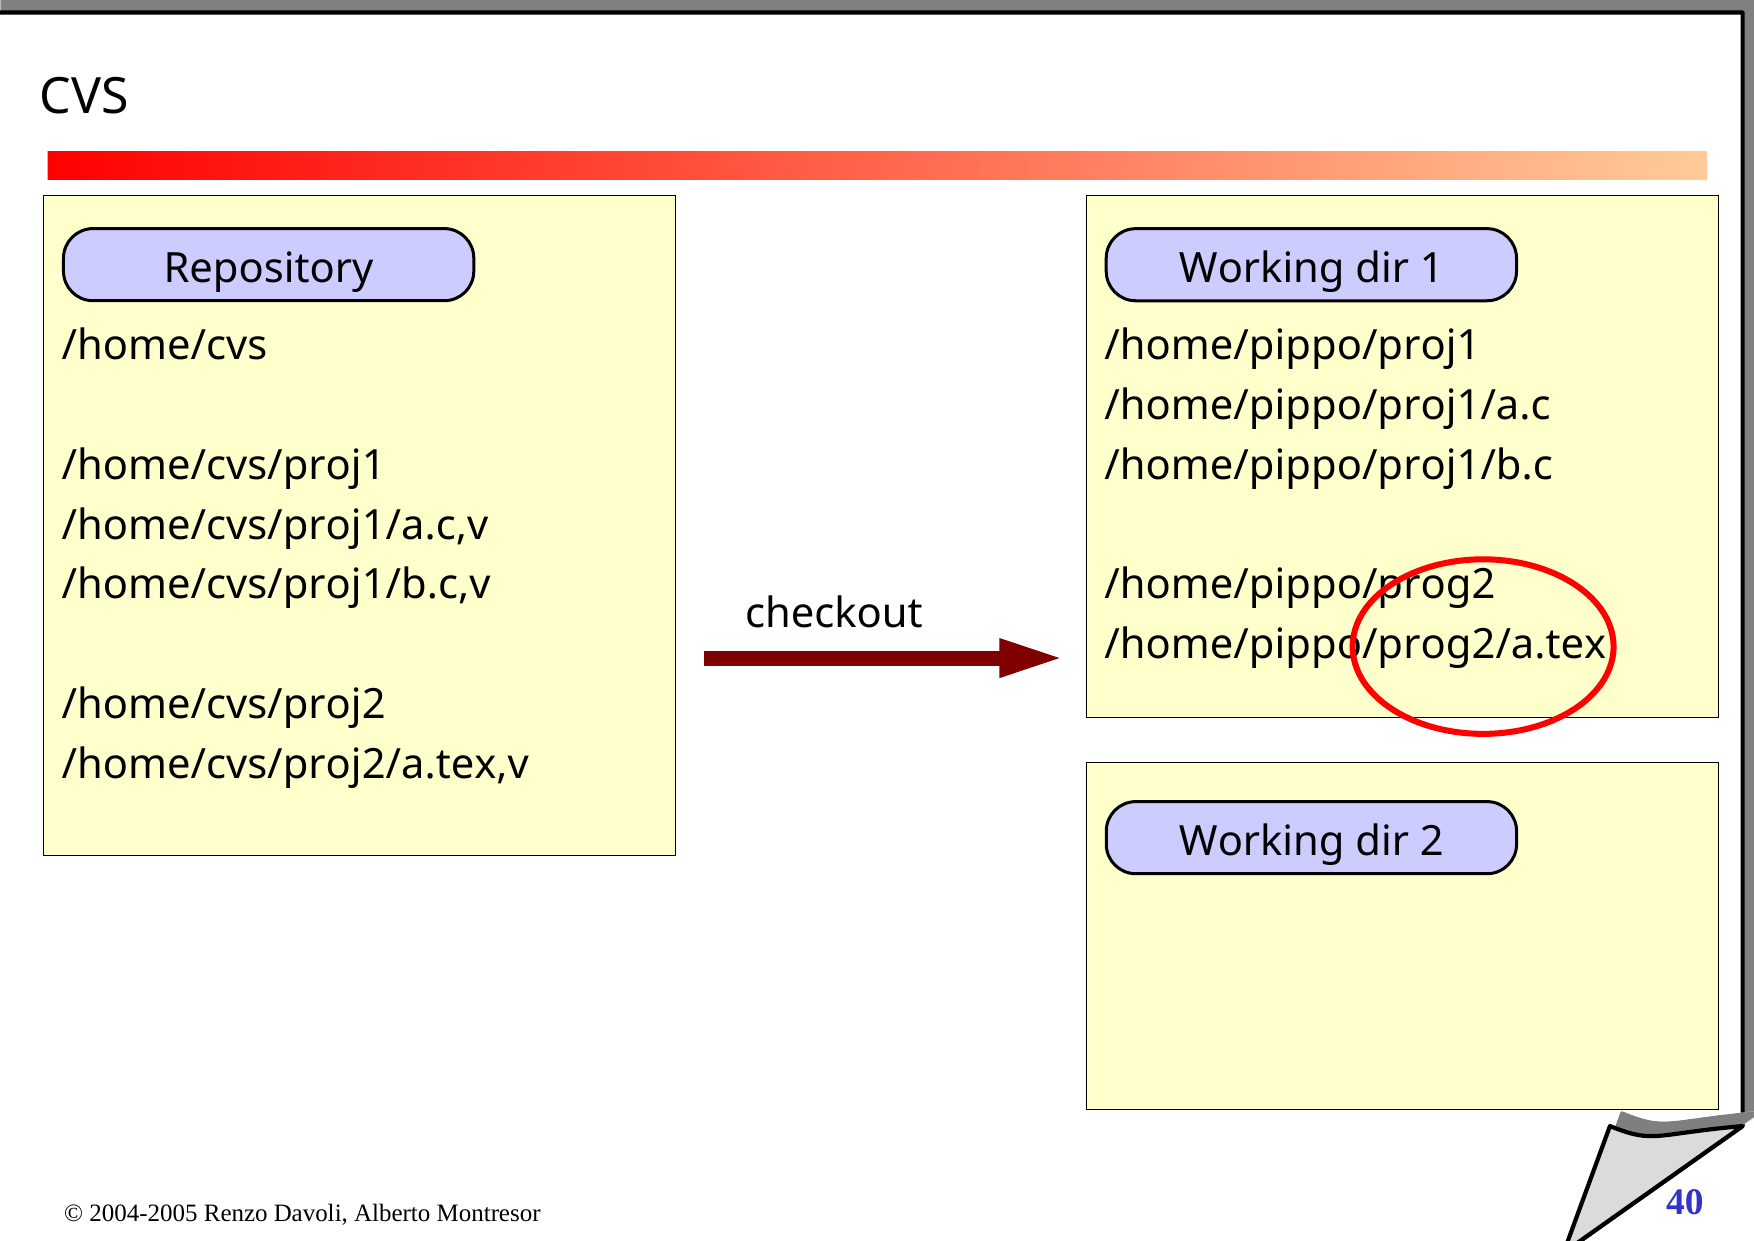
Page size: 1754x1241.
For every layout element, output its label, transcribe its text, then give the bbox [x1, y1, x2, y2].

text_box /home/pippo/proj1 /home/pippo/proj1/a.c /home/pippo/proj1/b.c /home/pippo/prog2 /home/pippo/prog2/a.tex [1104, 312, 1701, 715]
text_box Working dir 2 [1106, 801, 1517, 874]
text_box Working dir 1 [1106, 228, 1517, 301]
text_box [1086, 195, 1719, 718]
text_box /home/cvs /home/cvs/proj1 /home/cvs/proj1/a.c,v /home/cvs/proj1/b.c,v /home/cvs/proj2 /home/cvs/proj2/a.tex,v [61, 312, 658, 850]
text_box [43, 195, 676, 856]
text_box Repository [63, 228, 474, 301]
text_box [1086, 762, 1719, 1110]
text_box checkout [745, 580, 986, 645]
title CVS [40, 49, 1714, 144]
text_box /home/pippo/proj1 /home/pippo/proj1/a.c /home/pippo/proj1/b.c /home/pippo/prog2 /home/pippo/prog2/a.tex [1356, 563, 1610, 715]
